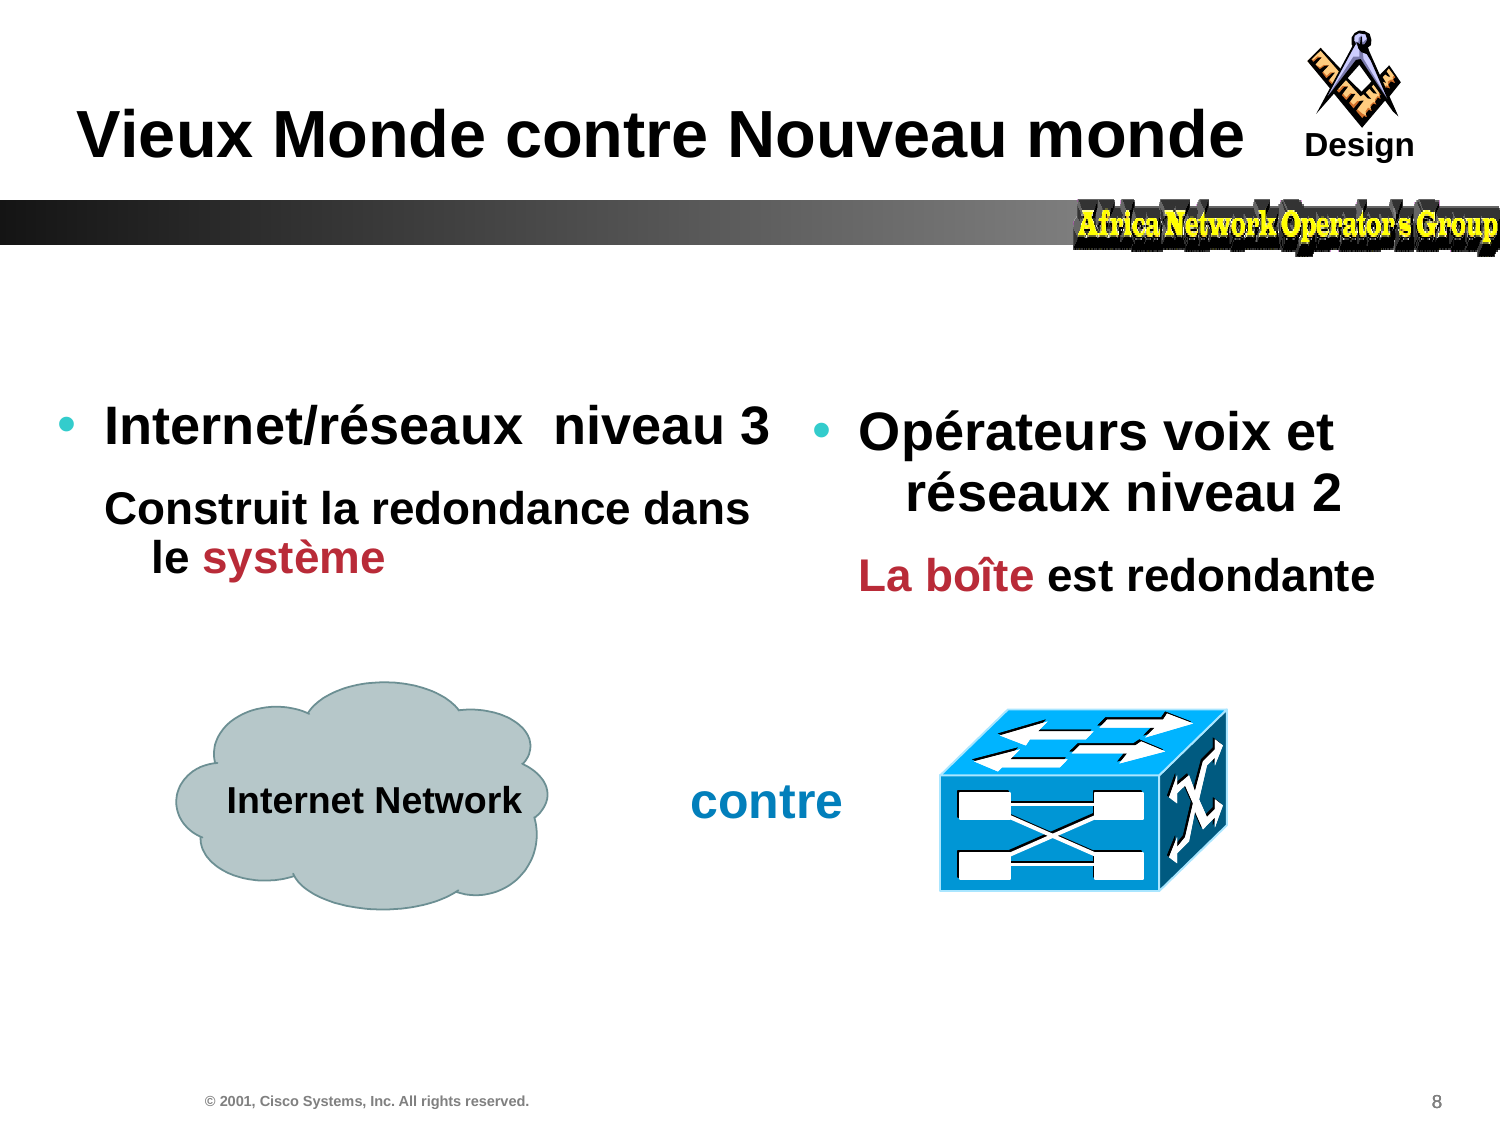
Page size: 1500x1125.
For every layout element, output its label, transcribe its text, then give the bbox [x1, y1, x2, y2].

text_box contre [679, 762, 856, 836]
picture [938, 707, 1231, 896]
list Internet/réseaux niveau 3 Construit la redondance dans le système [44, 294, 802, 679]
picture [174, 680, 550, 912]
text_box Internet Network [199, 767, 550, 827]
list Opérateurs voix et réseaux niveau 2 La boîte est redondante [782, 297, 1500, 700]
picture [1307, 29, 1402, 118]
text_box Design [1292, 118, 1428, 169]
title Vieux Monde contre Nouveau monde [62, 41, 1313, 180]
